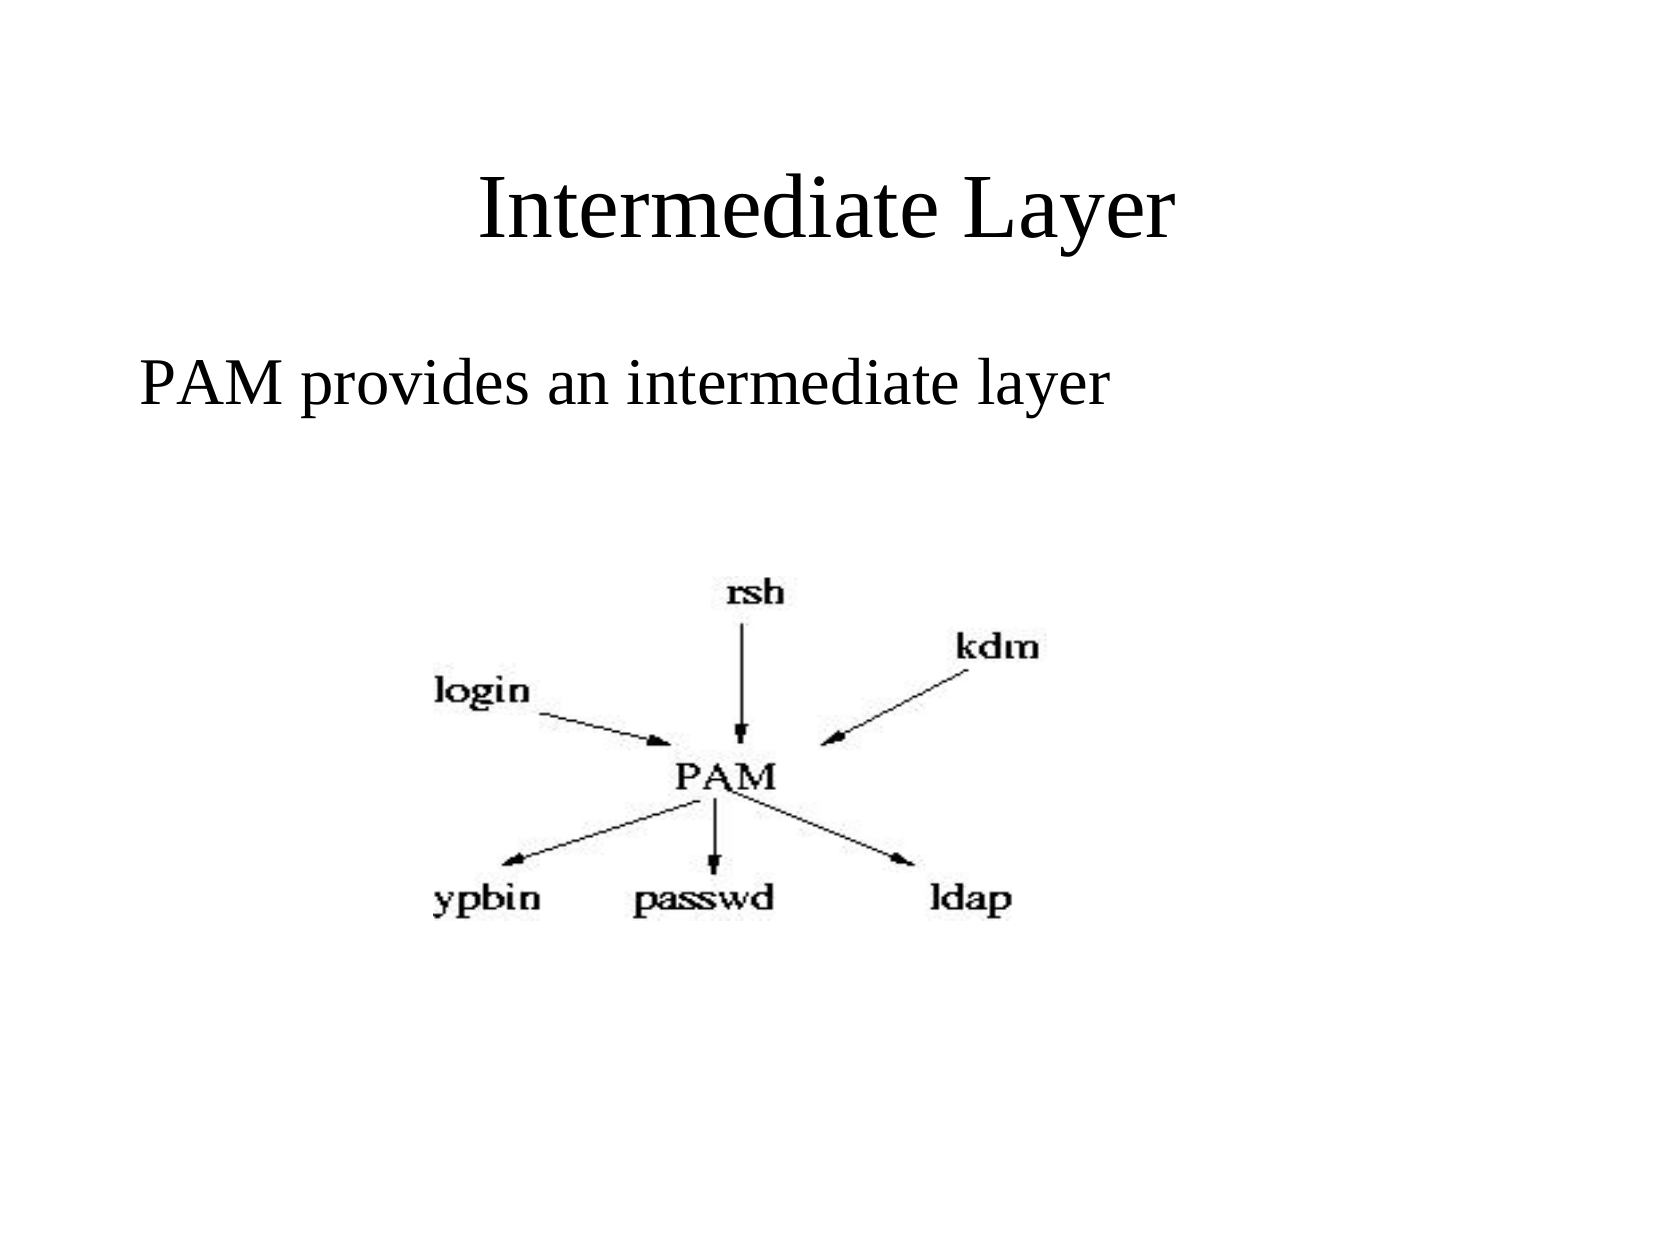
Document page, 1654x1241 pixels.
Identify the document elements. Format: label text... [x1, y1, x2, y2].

list PAM provides an intermediate layer [121, 344, 1534, 1127]
title Intermediate Layer [121, 102, 1534, 311]
picture [433, 576, 1047, 921]
